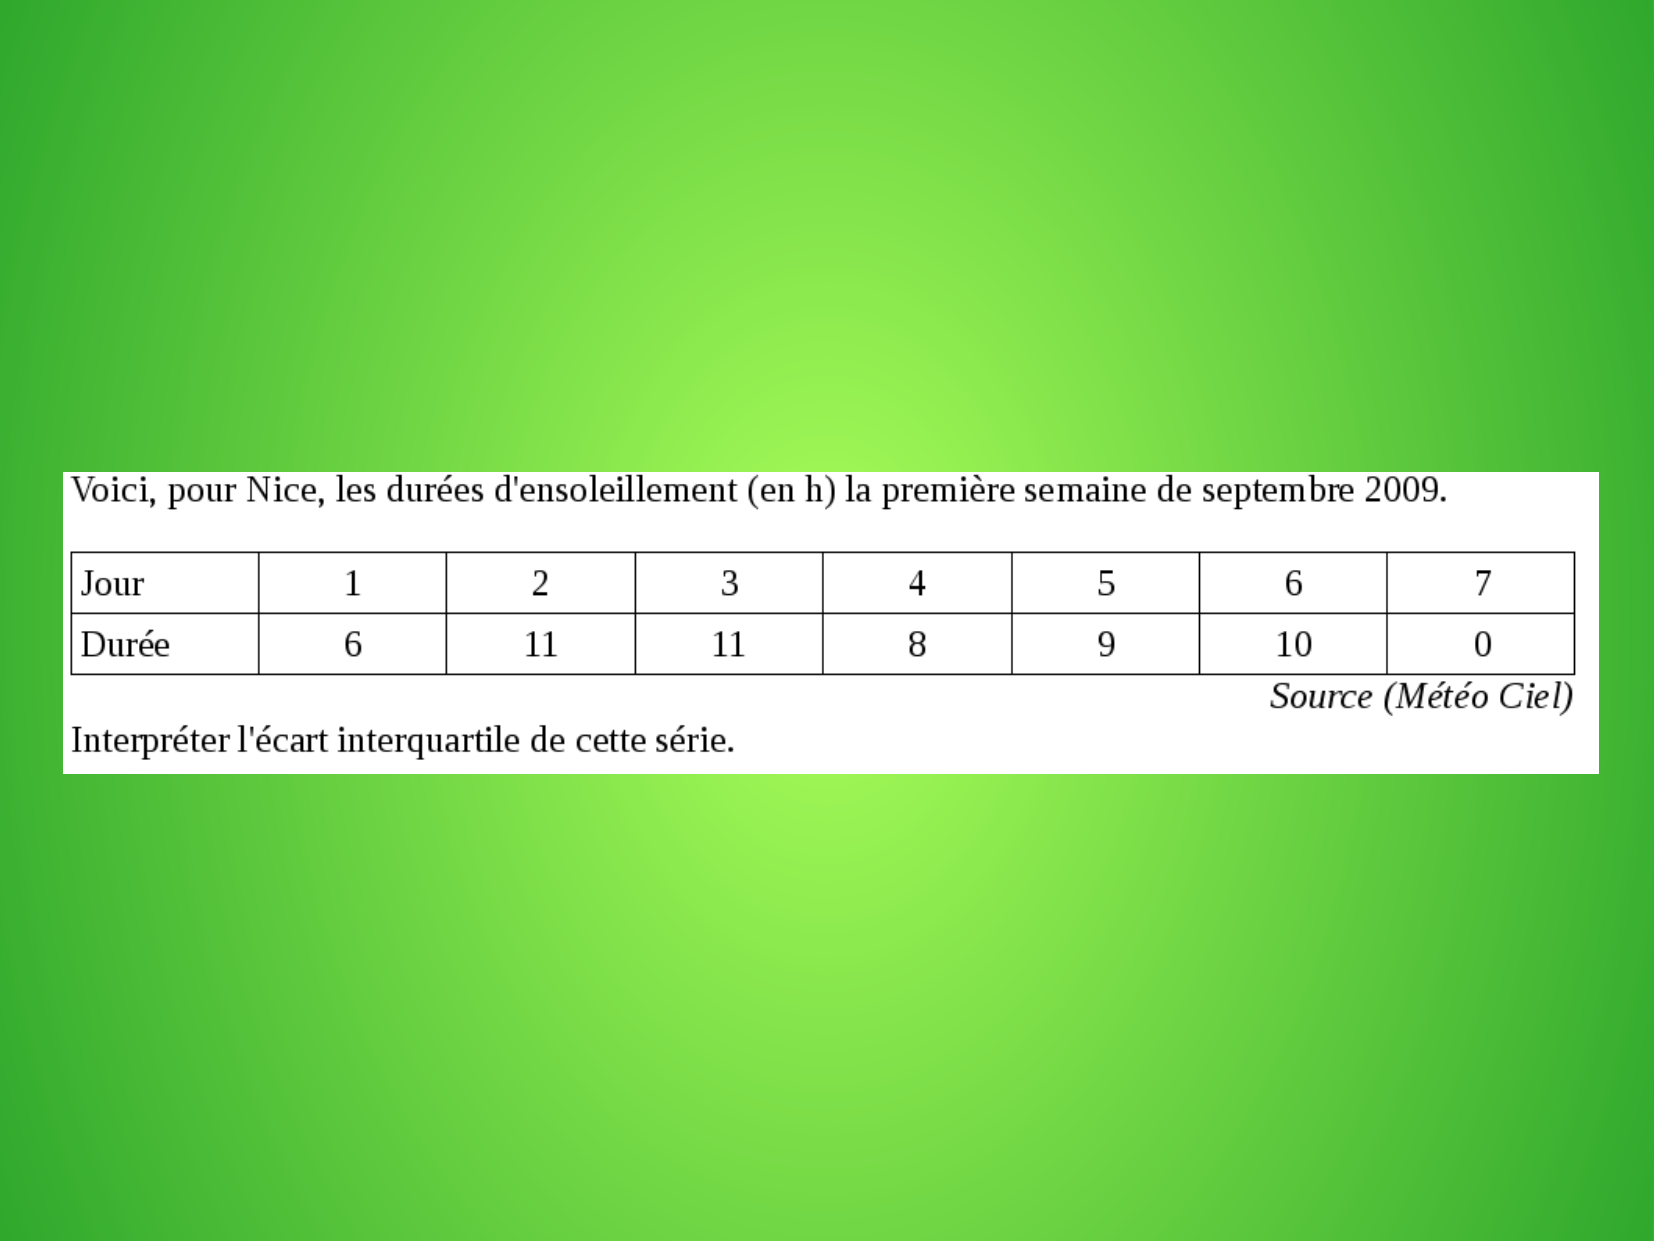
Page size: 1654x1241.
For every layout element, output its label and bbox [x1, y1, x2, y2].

picture [63, 472, 1599, 774]
